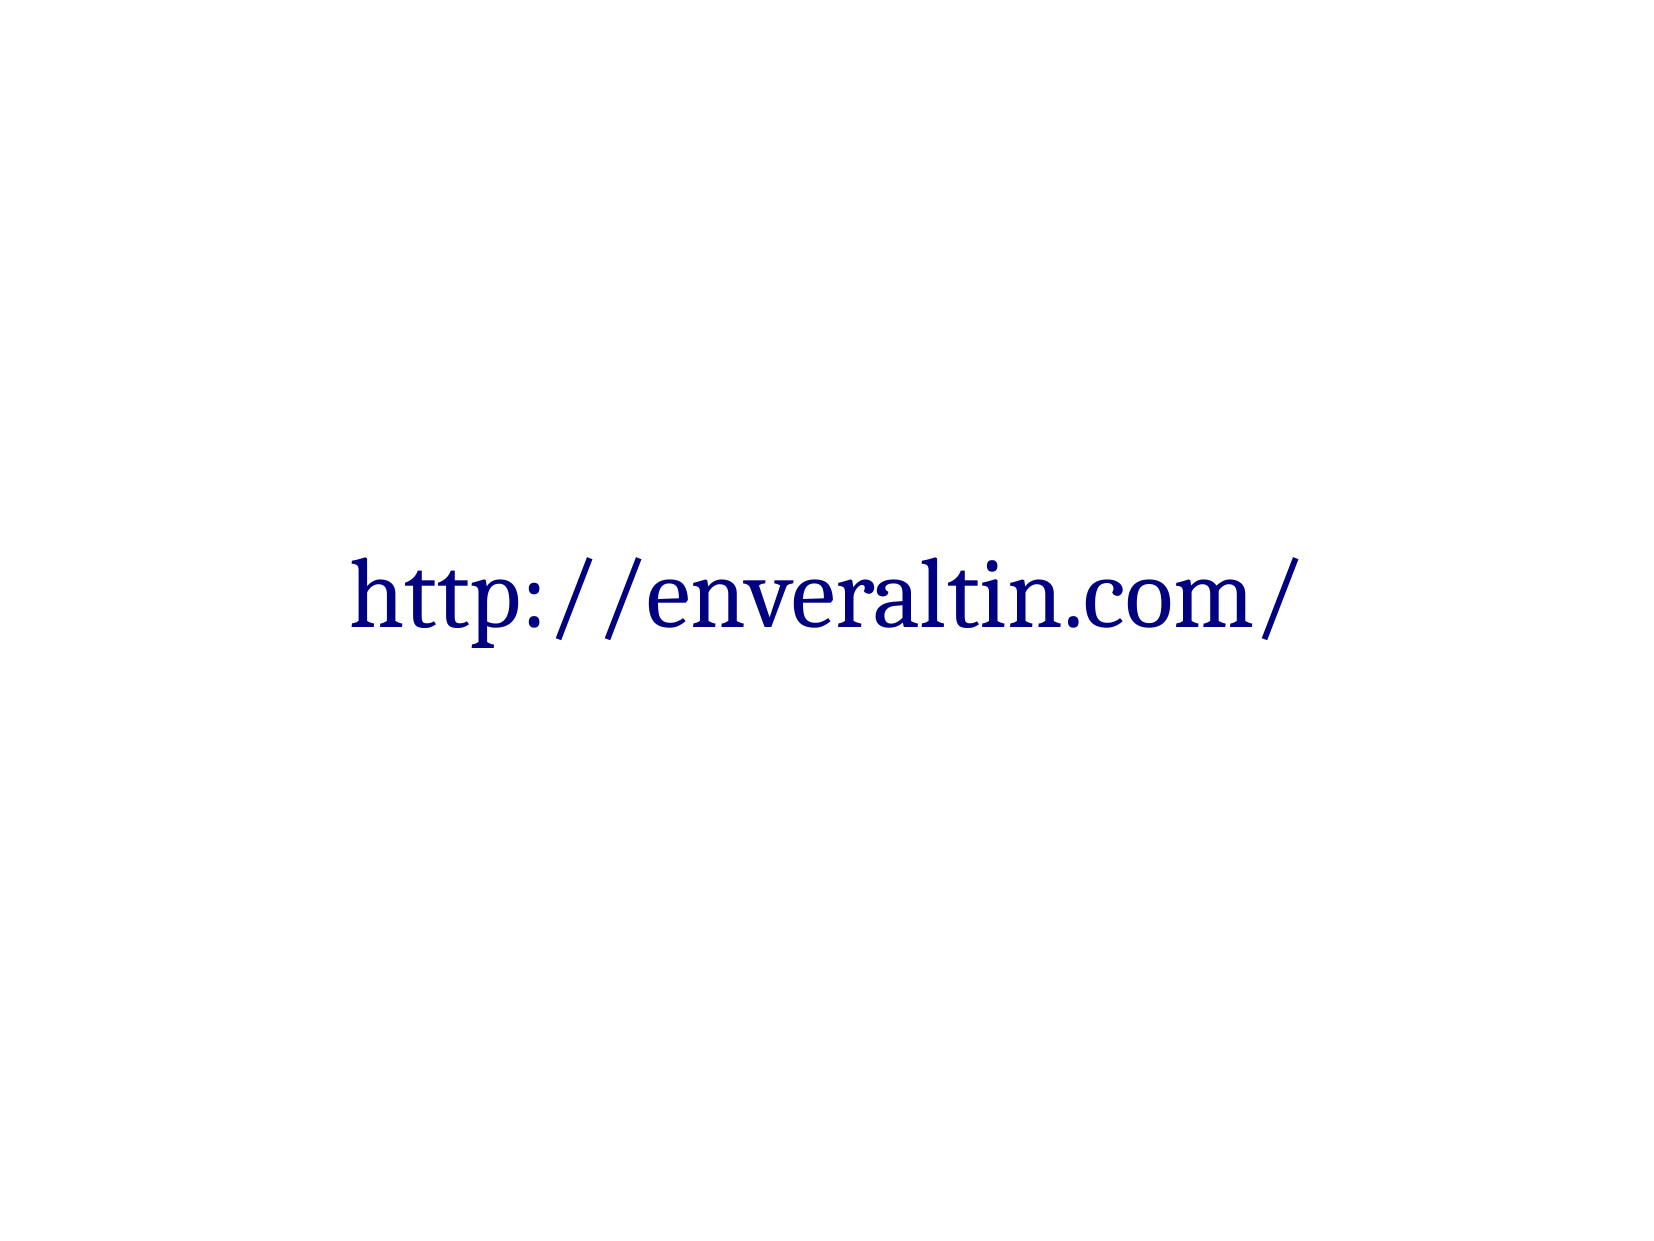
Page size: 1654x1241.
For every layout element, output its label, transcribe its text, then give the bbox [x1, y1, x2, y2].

title http://enveraltin.com/ [82, 281, 1571, 908]
